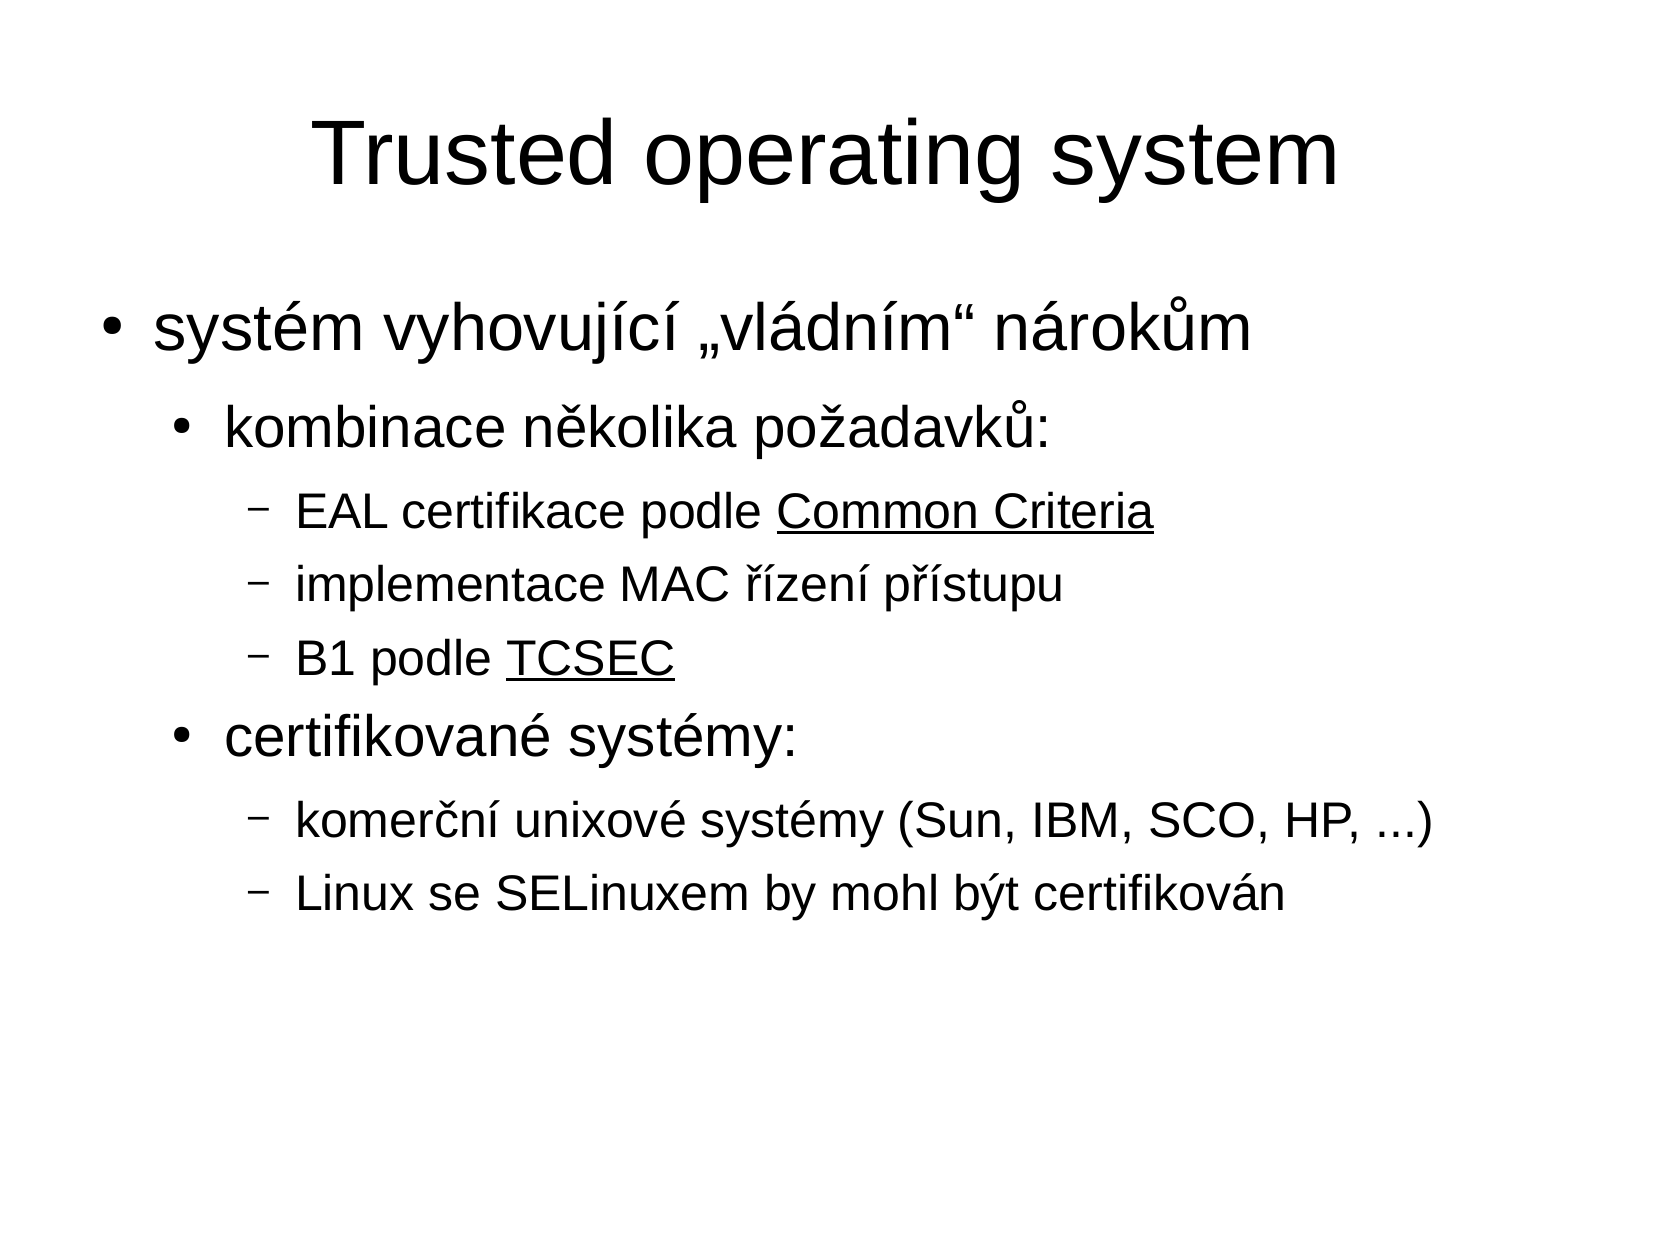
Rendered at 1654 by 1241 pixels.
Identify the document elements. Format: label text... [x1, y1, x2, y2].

title Trusted operating system [82, 49, 1571, 257]
list systém vyhovující „vládním“ nárokům kombinace několika požadavků: EAL certifikace podle Common Criteria implementace MAC řízení přístupu B1 podle TCSEC certifikované systémy: komerční unixové systémy (Sun, IBM, SCO, HP, ...) Linux se SELinuxem by mohl být certifikován [82, 290, 1571, 1109]
